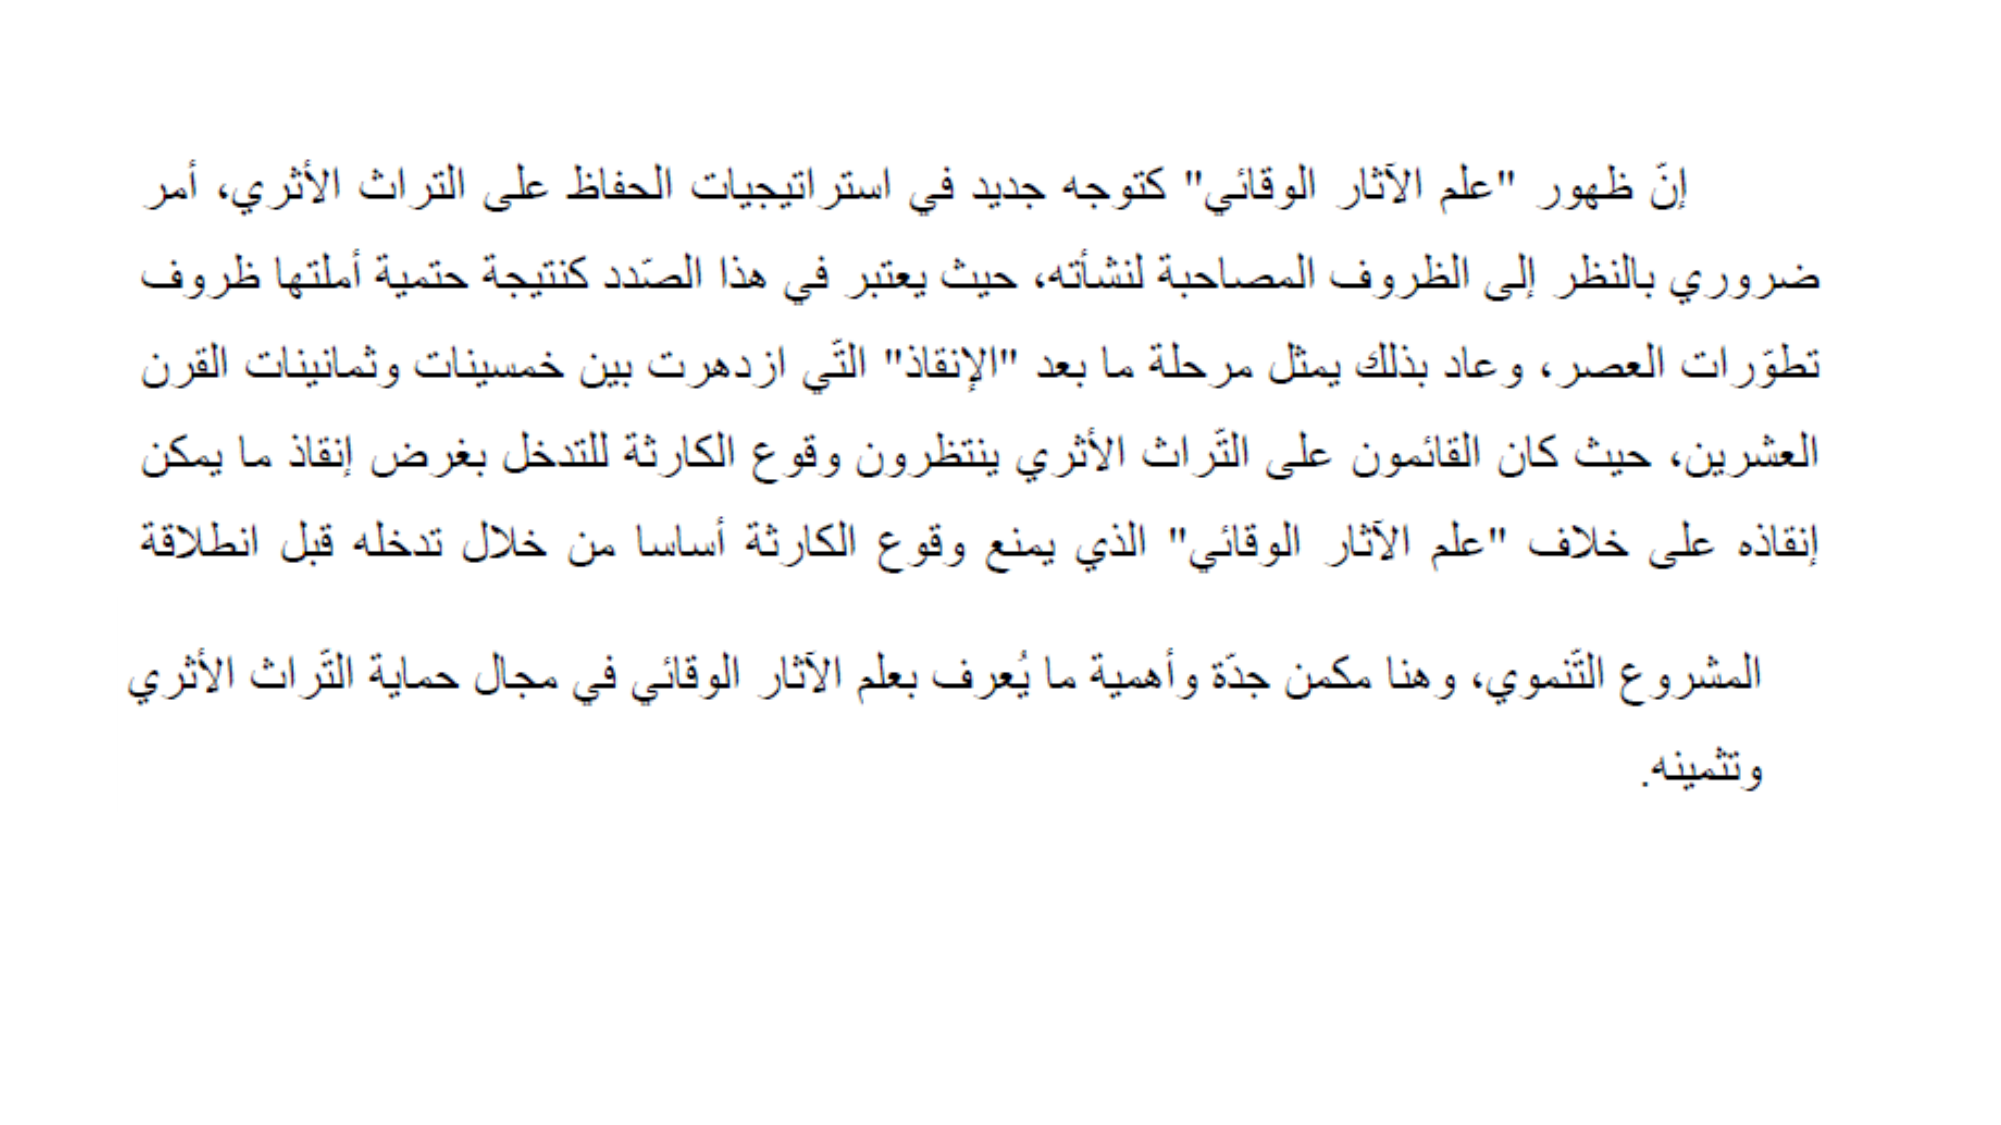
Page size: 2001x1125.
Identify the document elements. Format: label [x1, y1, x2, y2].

picture [116, 134, 1885, 812]
